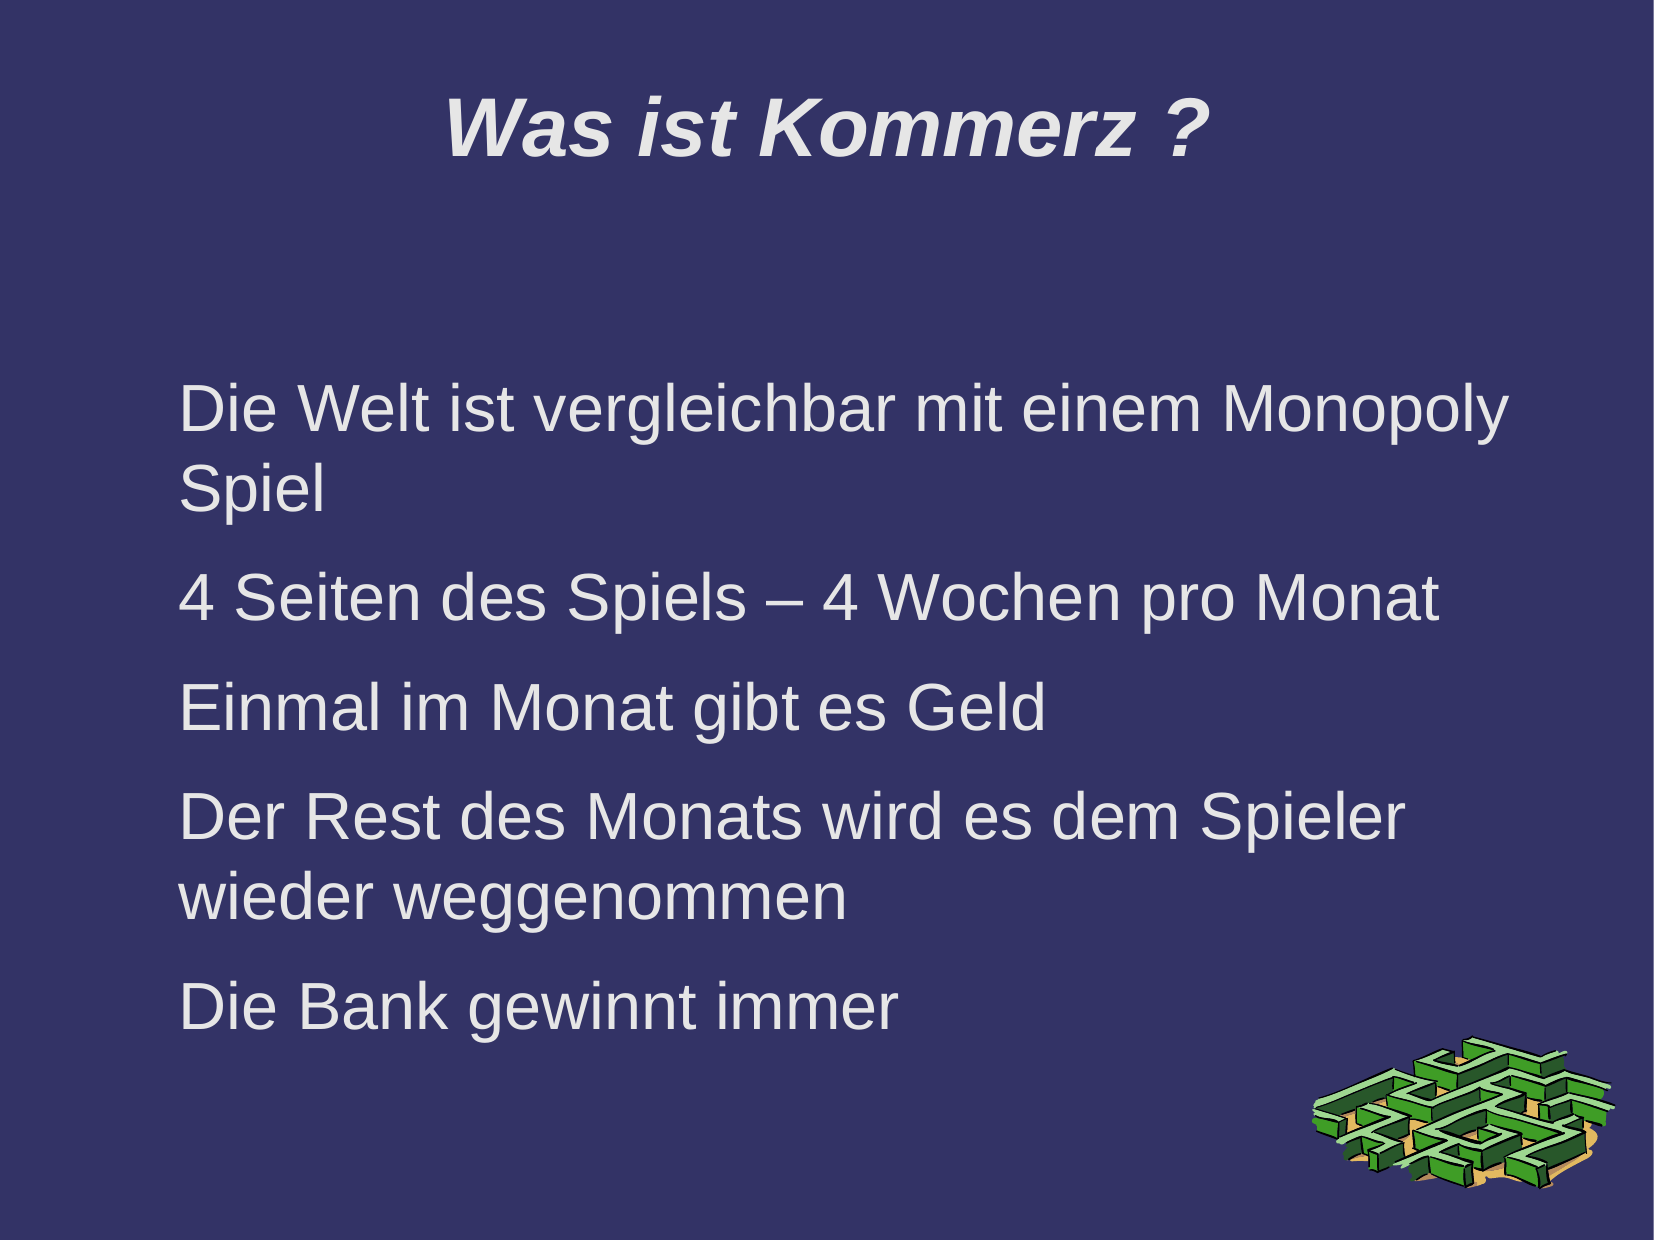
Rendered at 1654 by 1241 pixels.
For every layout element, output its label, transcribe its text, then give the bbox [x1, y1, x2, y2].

list Die Welt ist vergleichbar mit einem Monopoly Spiel 4 Seiten des Spiels – 4 Wochen pro Monat Einmal im Monat gibt es Geld Der Rest des Monats wird es dem Spieler wieder weggenommen Die Bank gewinnt immer [178, 364, 1570, 1147]
title Was ist Kommerz ? [121, 19, 1534, 227]
